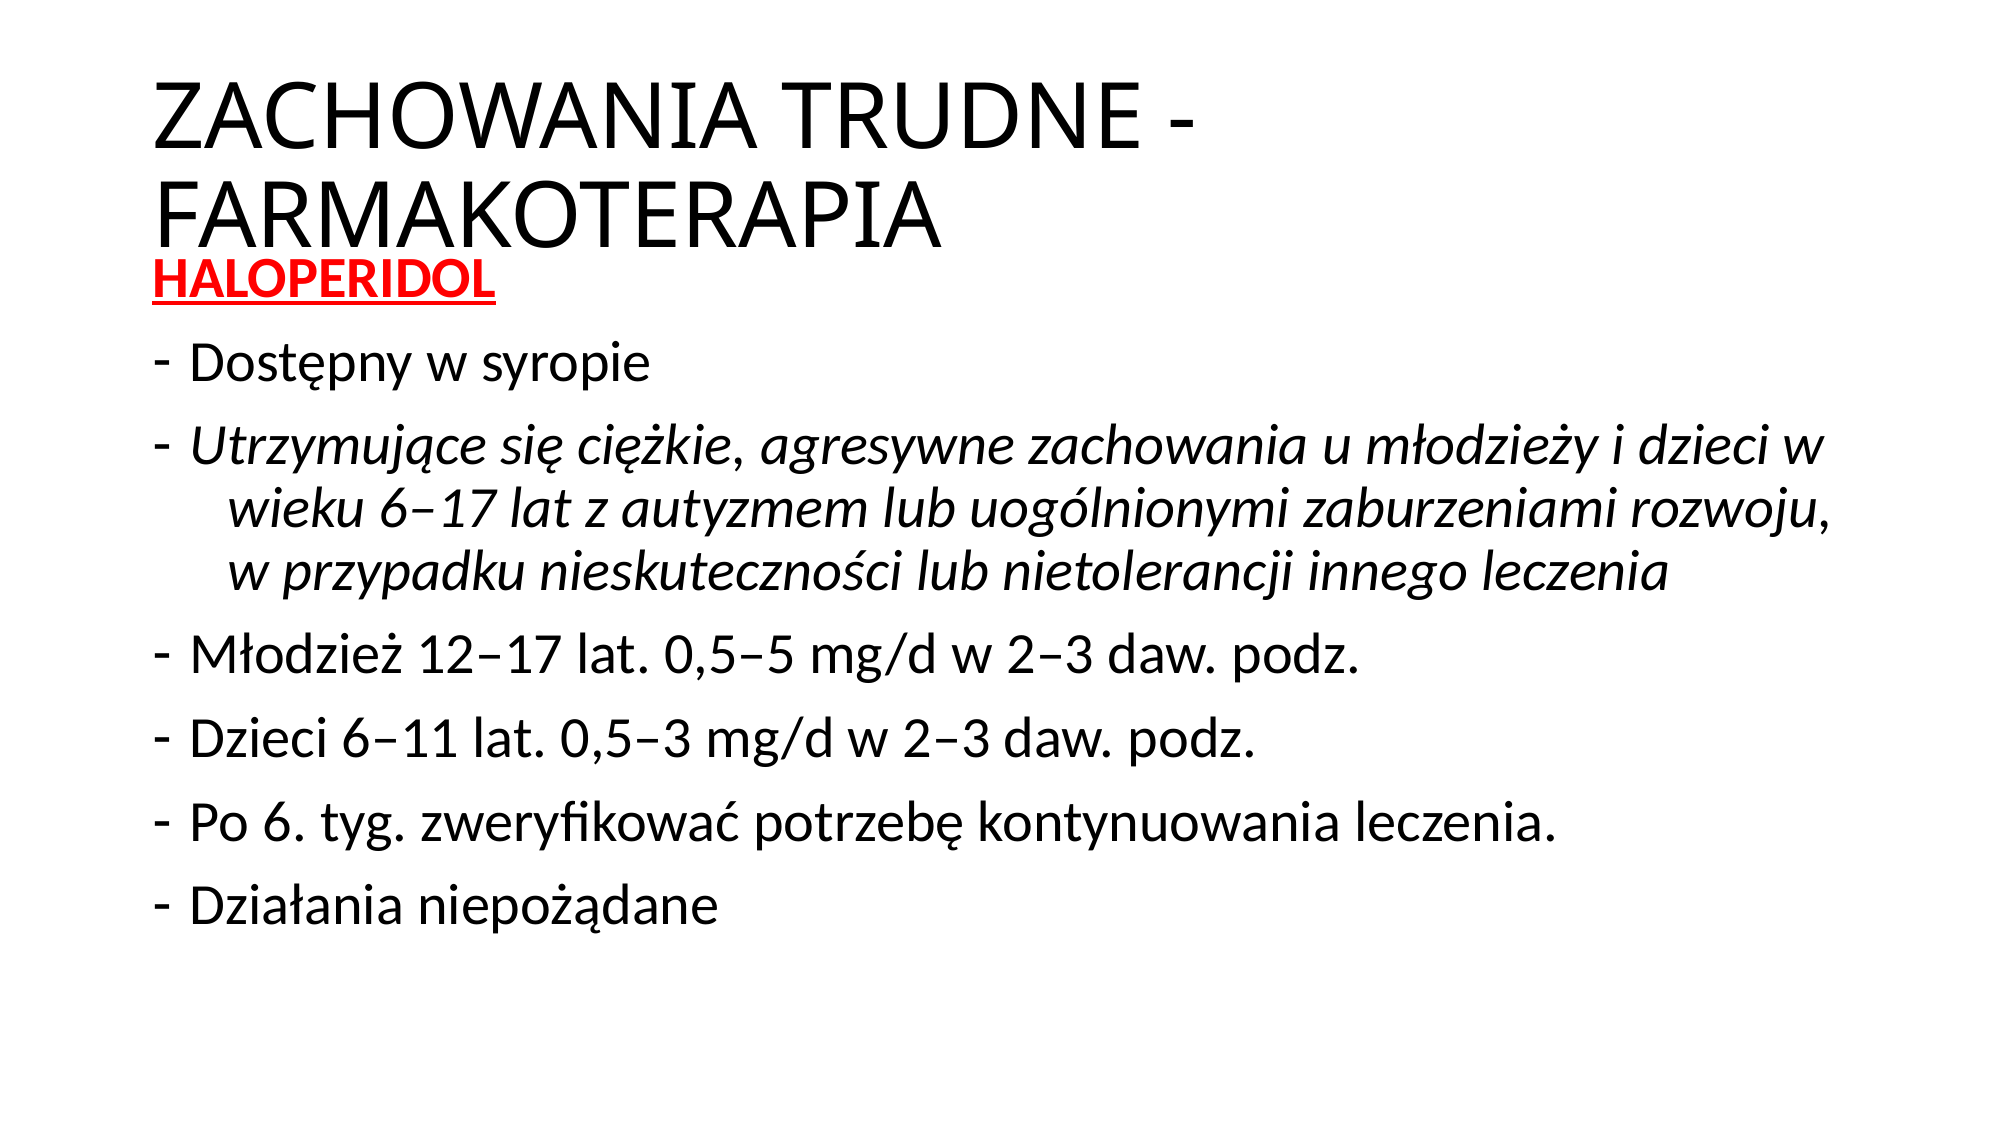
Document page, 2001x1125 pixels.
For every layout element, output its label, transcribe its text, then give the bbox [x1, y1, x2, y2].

list HALOPERIDOL Dostępny w syropie Utrzymujące się ciężkie, agresywne zachowania u młodzieży i dzieci w wieku 6–17 lat z autyzmem lub uogólnionymi zaburzeniami rozwoju, w przypadku nieskuteczności lub nietolerancji innego leczenia Młodzież 12–17 lat. 0,5–5 mg/d w 2–3 daw. podz. Dzieci 6–11 lat. 0,5–3 mg/d w 2–3 daw. podz. Po 6. tyg. zweryfikować potrzebę kontynuowania leczenia. Działania niepożądane [137, 239, 1863, 1066]
title ZACHOWANIA TRUDNE - FARMAKOTERAPIA [137, 59, 1863, 239]
